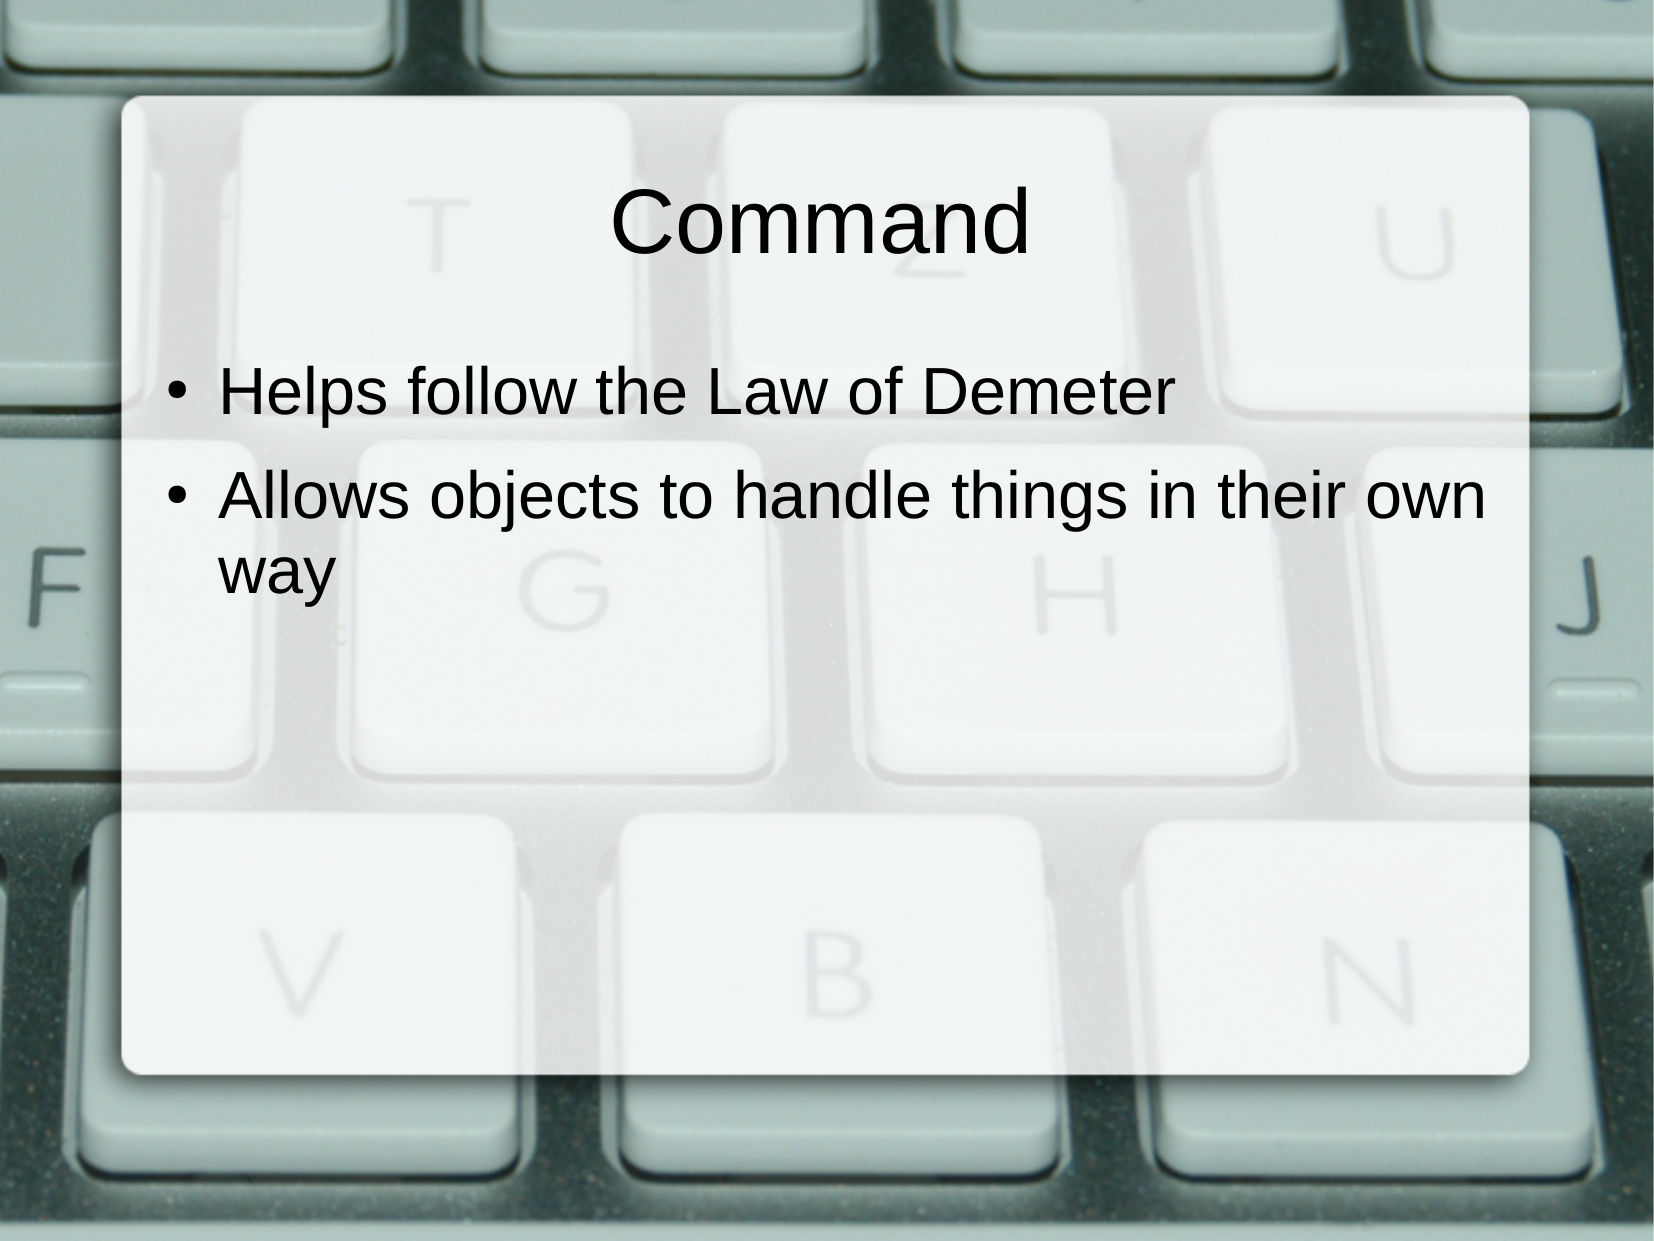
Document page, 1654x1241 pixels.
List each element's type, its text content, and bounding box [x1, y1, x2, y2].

list Helps follow the Law of Demeter Allows objects to handle things in their own way [147, 354, 1506, 1049]
picture [0, 0, 1654, 1241]
title Command [135, 117, 1506, 325]
